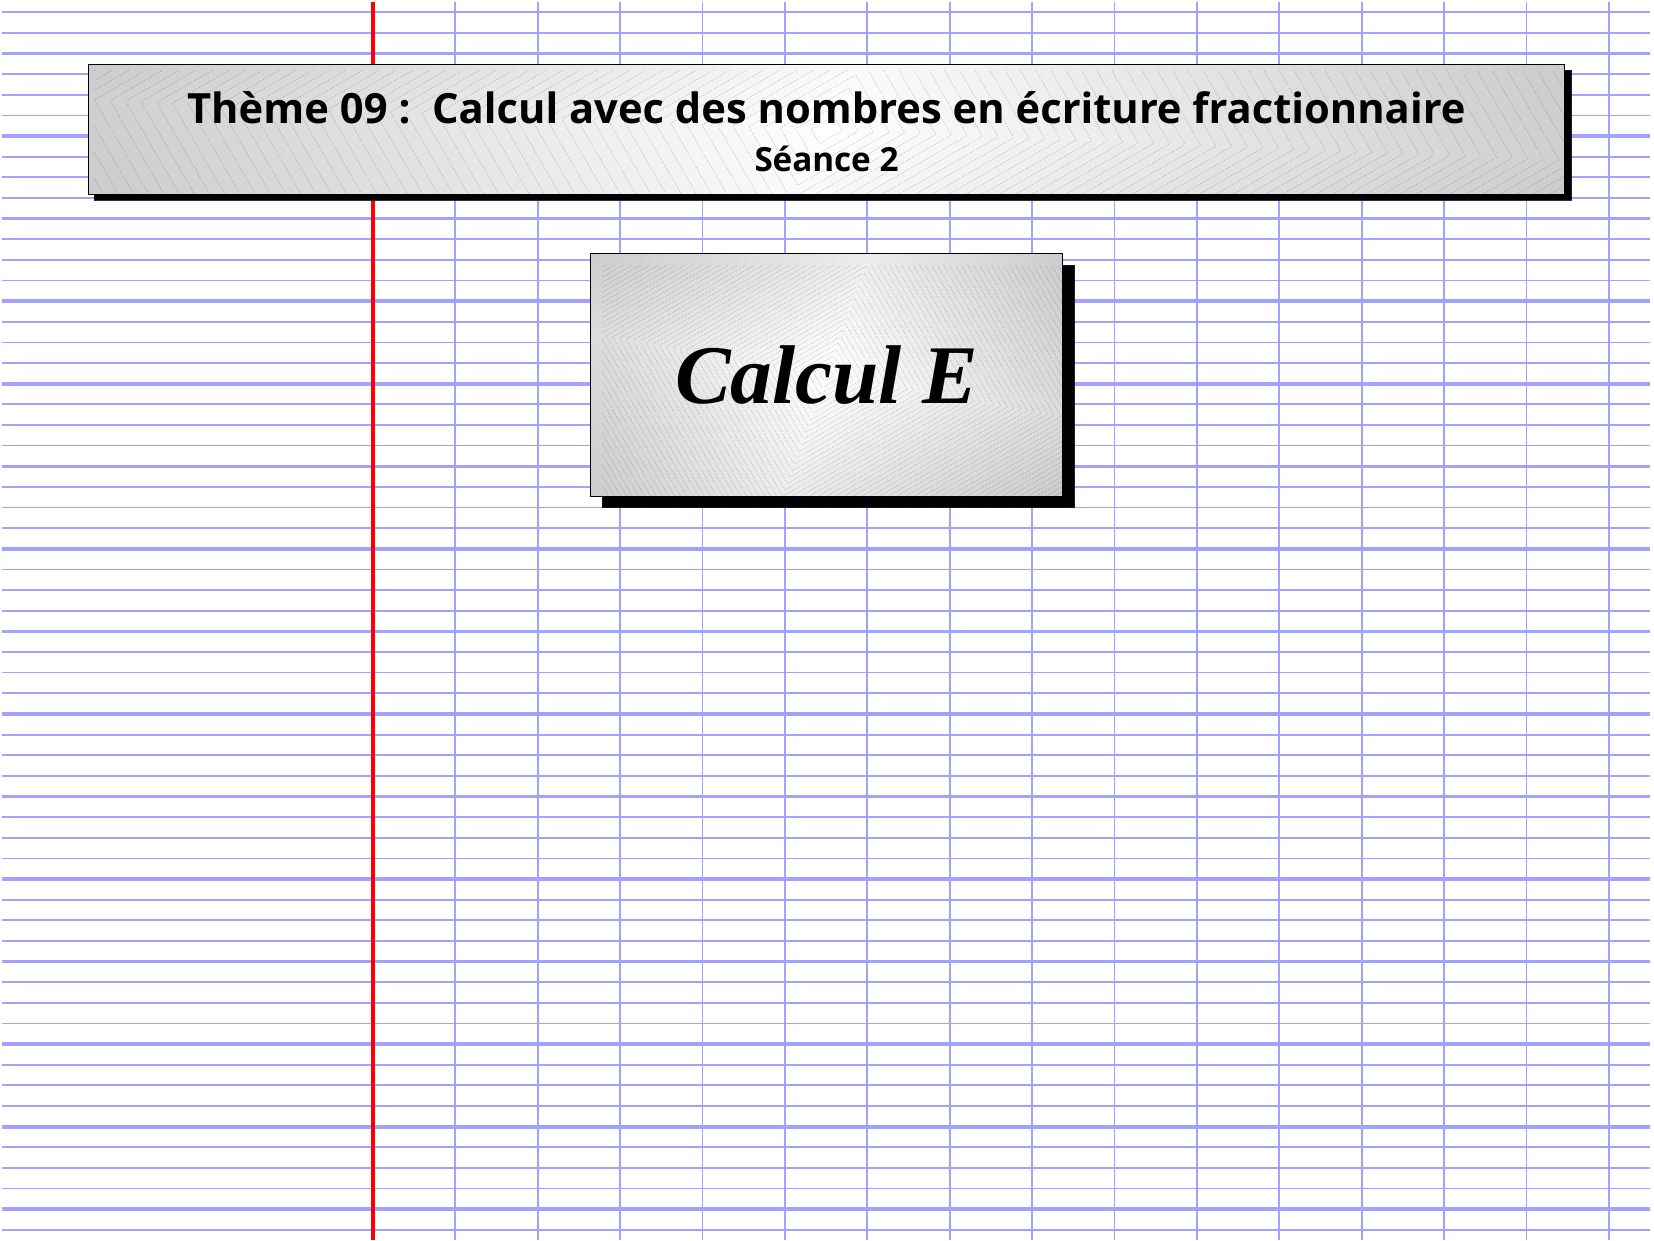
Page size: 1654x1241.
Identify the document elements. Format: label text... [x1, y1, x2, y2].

text_box Calcul E [590, 253, 1063, 497]
text_box Thème 09 : Calcul avec des nombres en écriture fractionnaire Séance 2 [88, 64, 1565, 195]
picture [0, 0, 1654, 1241]
